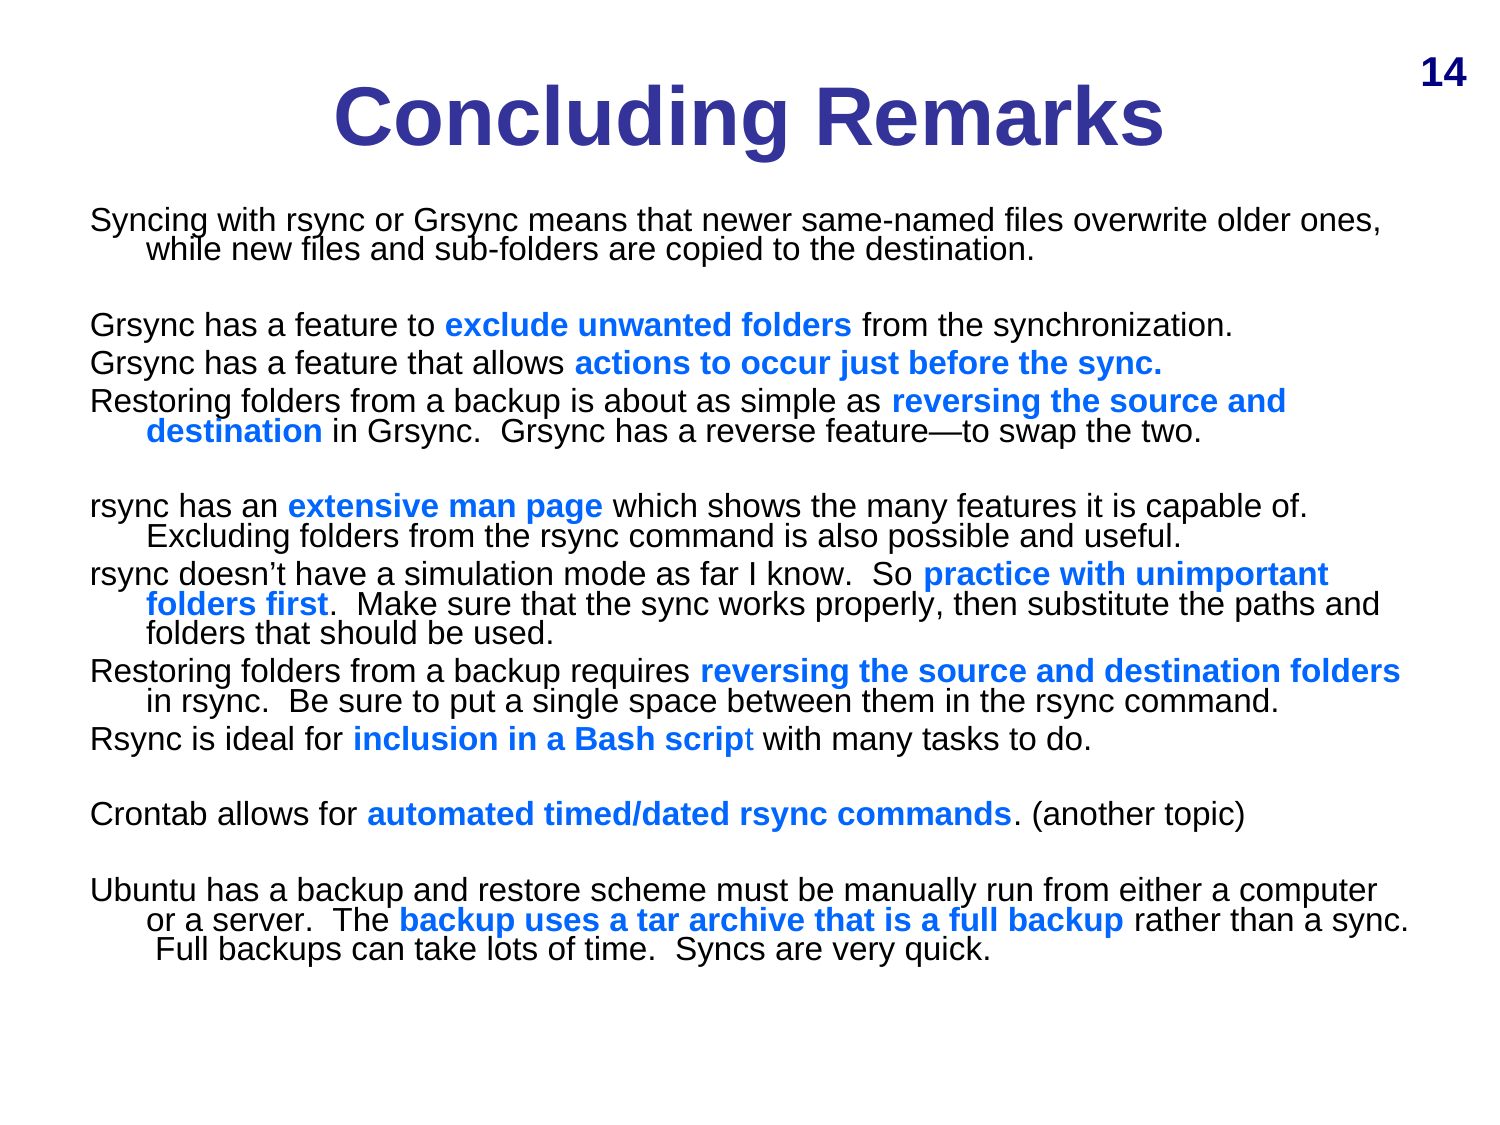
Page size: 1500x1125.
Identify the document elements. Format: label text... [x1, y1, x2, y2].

text_box 14 [1387, 37, 1500, 103]
list Syncing with rsync or Grsync means that newer same-named files overwrite older ones, while new files and sub-folders are copied to the destination. Grsync has a feature to exclude unwanted folders from the synchronization. Grsync has a feature that allows actions to occur just before the sync. Restoring folders from a backup is about as simple as reversing the source and destination in Grsync. Grsync has a reverse feature—to swap the two. rsync has an extensive man page which shows the many features it is capable of. Excluding folders from the rsync command is also possible and useful. rsync doesn’t have a simulation mode as far I know. So practice with unimportant folders first. Make sure that the sync works properly, then substitute the paths and folders that should be used. Restoring folders from a backup requires reversing the source and destination folders in rsync. Be sure to put a single space between them in the rsync command. Rsync is ideal for inclusion in a Bash script with many tasks to do. Crontab allows for automated timed/dated rsync commands. (another topic) Ubuntu has a backup and restore scheme must be manually run from either a computer or a server. The backup uses a tar archive that is a full backup rather than a sync. Full backups can take lots of time. Syncs are very quick. [75, 200, 1426, 1076]
title Concluding Remarks [187, 45, 1313, 188]
